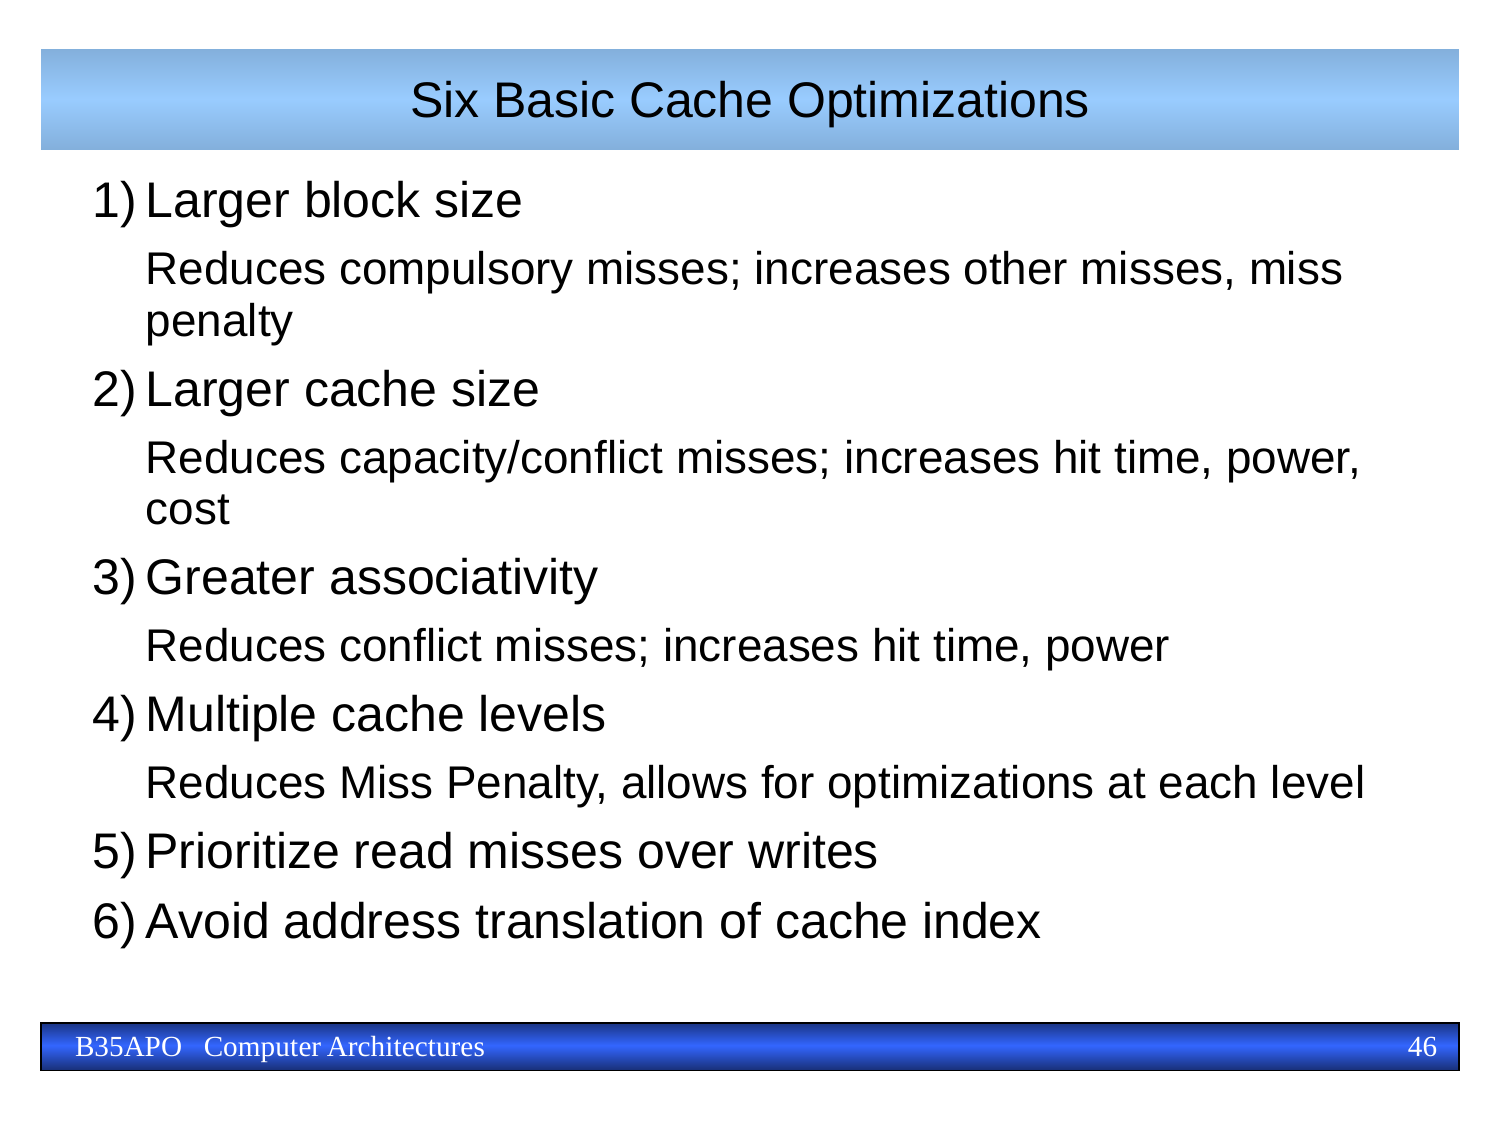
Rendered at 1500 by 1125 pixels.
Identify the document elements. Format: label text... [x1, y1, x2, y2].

list Larger block size Reduces compulsory misses; increases other misses, miss penalty Larger cache size Reduces capacity/conflict misses; increases hit time, power, cost Greater associativity Reduces conflict misses; increases hit time, power Multiple cache levels Reduces Miss Penalty, allows for optimizations at each level Prioritize read misses over writes Avoid address translation of cache index [75, 172, 1450, 1013]
title Six Basic Cache Optimizations [41, 49, 1459, 150]
